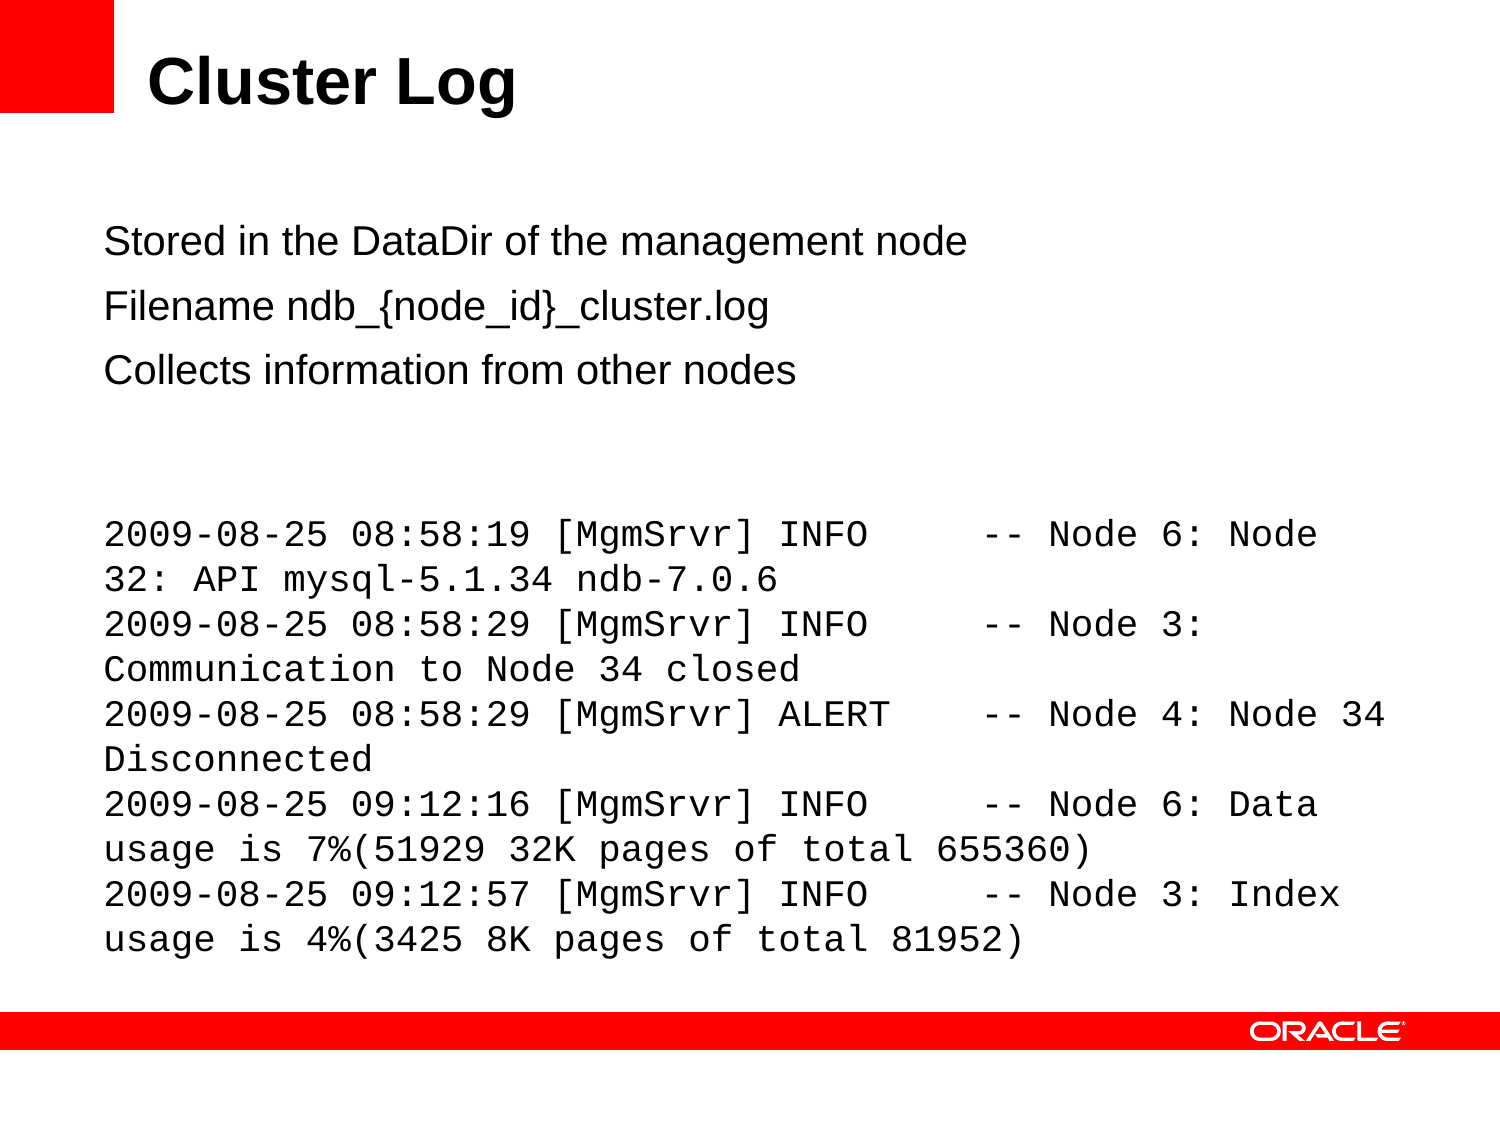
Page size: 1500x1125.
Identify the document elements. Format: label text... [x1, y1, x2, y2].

text_box 2009-08-25 08:58:19 [MgmSrvr] INFO -- Node 6: Node 32: API mysql-5.1.34 ndb-7.0.6 2009-08-25 08:58:29 [MgmSrvr] INFO -- Node 3: Communication to Node 34 closed 2009-08-25 08:58:29 [MgmSrvr] ALERT -- Node 4: Node 34 Disconnected 2009-08-25 09:12:16 [MgmSrvr] INFO -- Node 6: Data usage is 7%(51929 32K pages of total 655360) 2009-08-25 09:12:57 [MgmSrvr] INFO -- Node 3: Index usage is 4%(3425 8K pages of total 81952) [88, 501, 1418, 967]
picture [0, 1012, 1500, 1050]
picture [0, 0, 114, 113]
text_box Stored in the DataDir of the management node Filename ndb_{node_id}_cluster.log Collects information from other nodes [88, 206, 1388, 401]
title Cluster Log [147, 8, 1392, 119]
